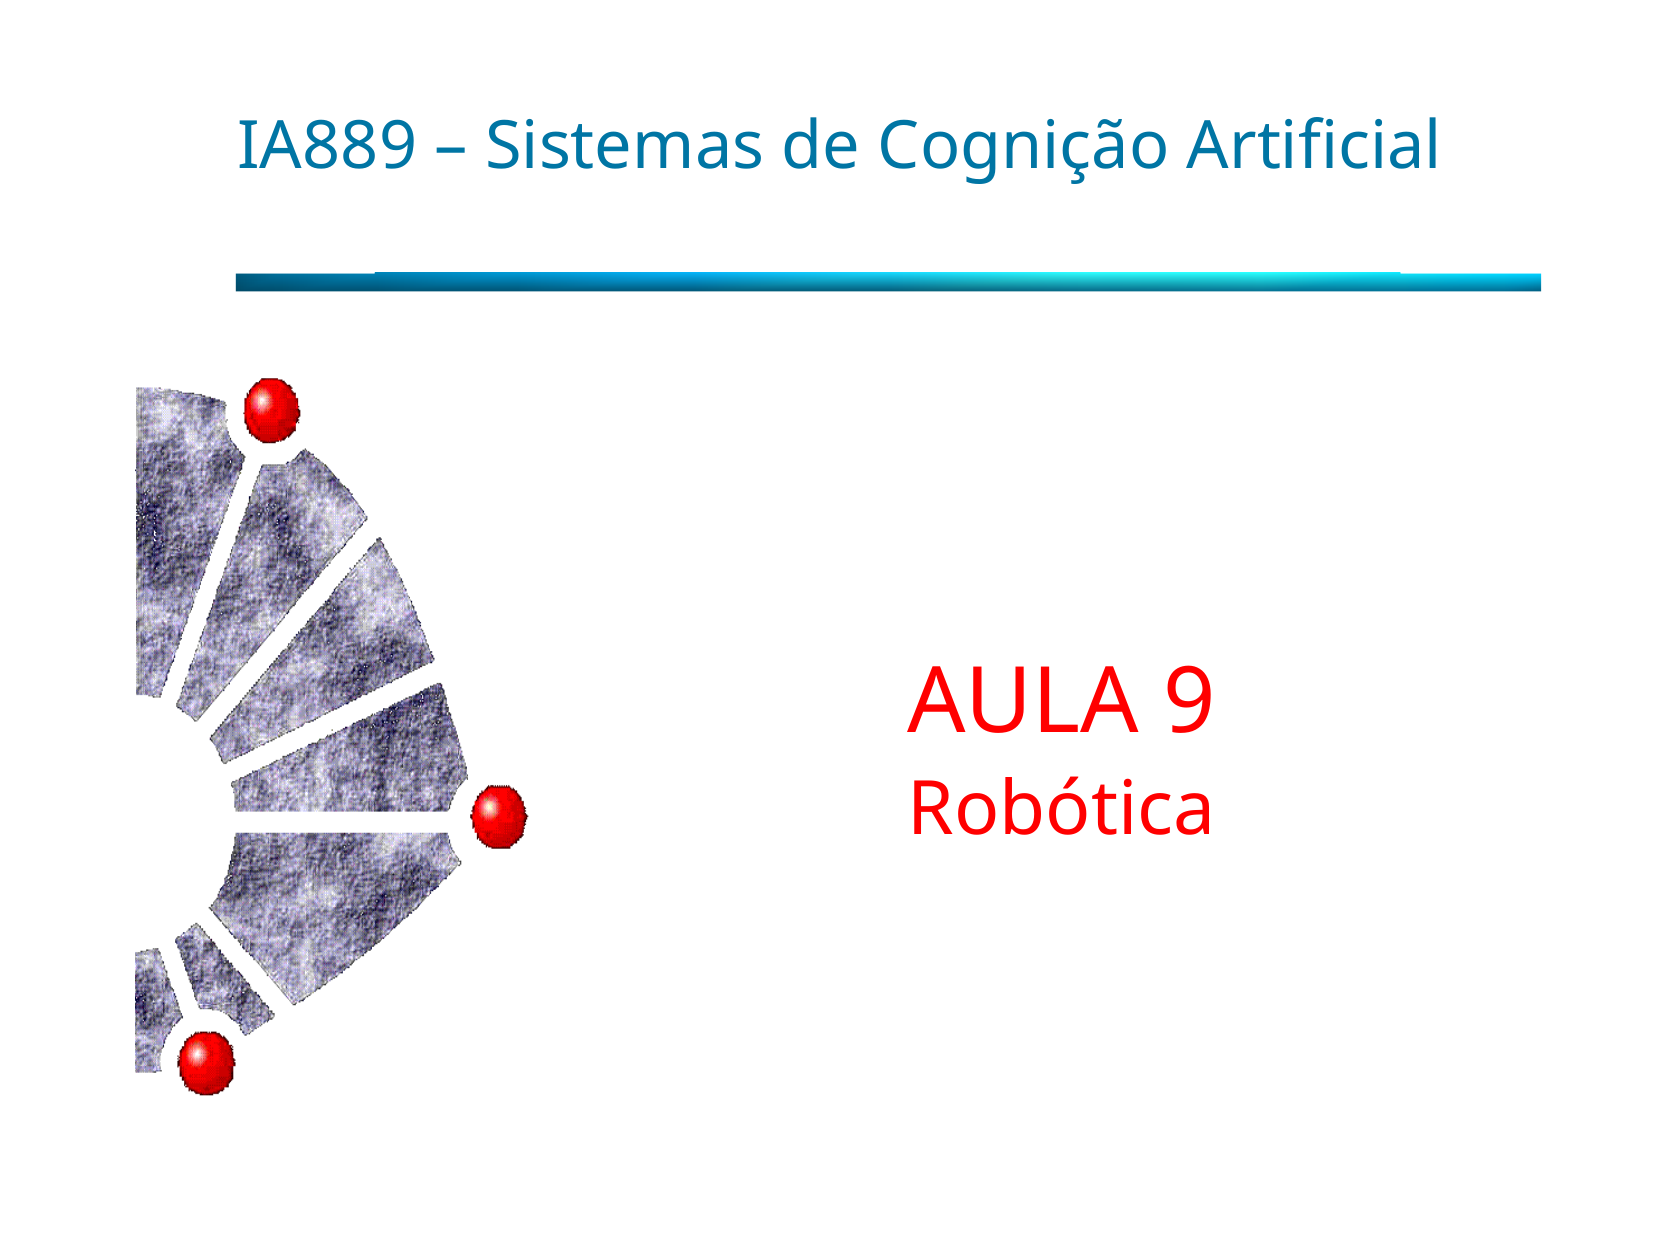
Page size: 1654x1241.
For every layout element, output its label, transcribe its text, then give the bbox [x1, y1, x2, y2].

subtitle AULA 9 Robótica [553, 309, 1534, 1182]
title IA889 – Sistemas de Cognição Artificial [61, 35, 1620, 250]
chart [135, 324, 562, 1112]
picture [125, 272, 1654, 295]
